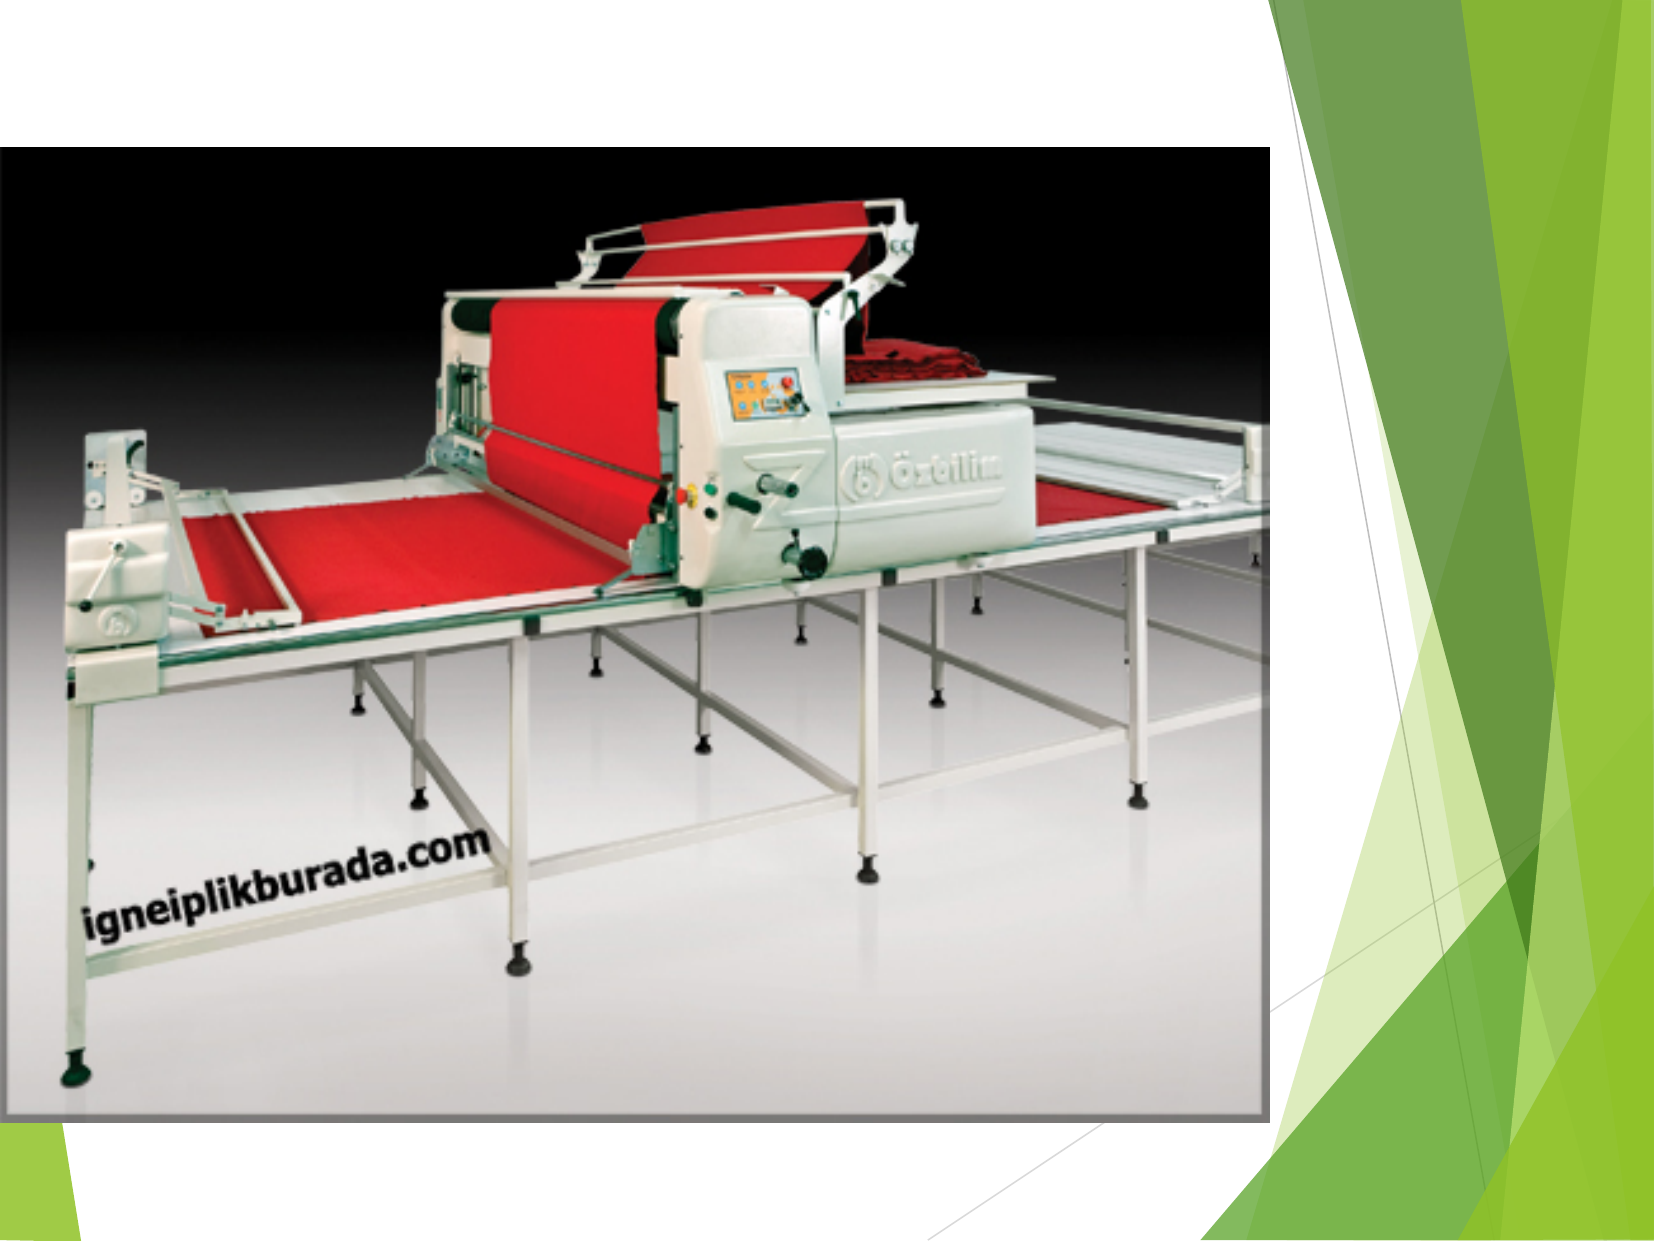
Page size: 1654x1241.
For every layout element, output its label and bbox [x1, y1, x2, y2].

picture [0, 147, 1270, 1123]
